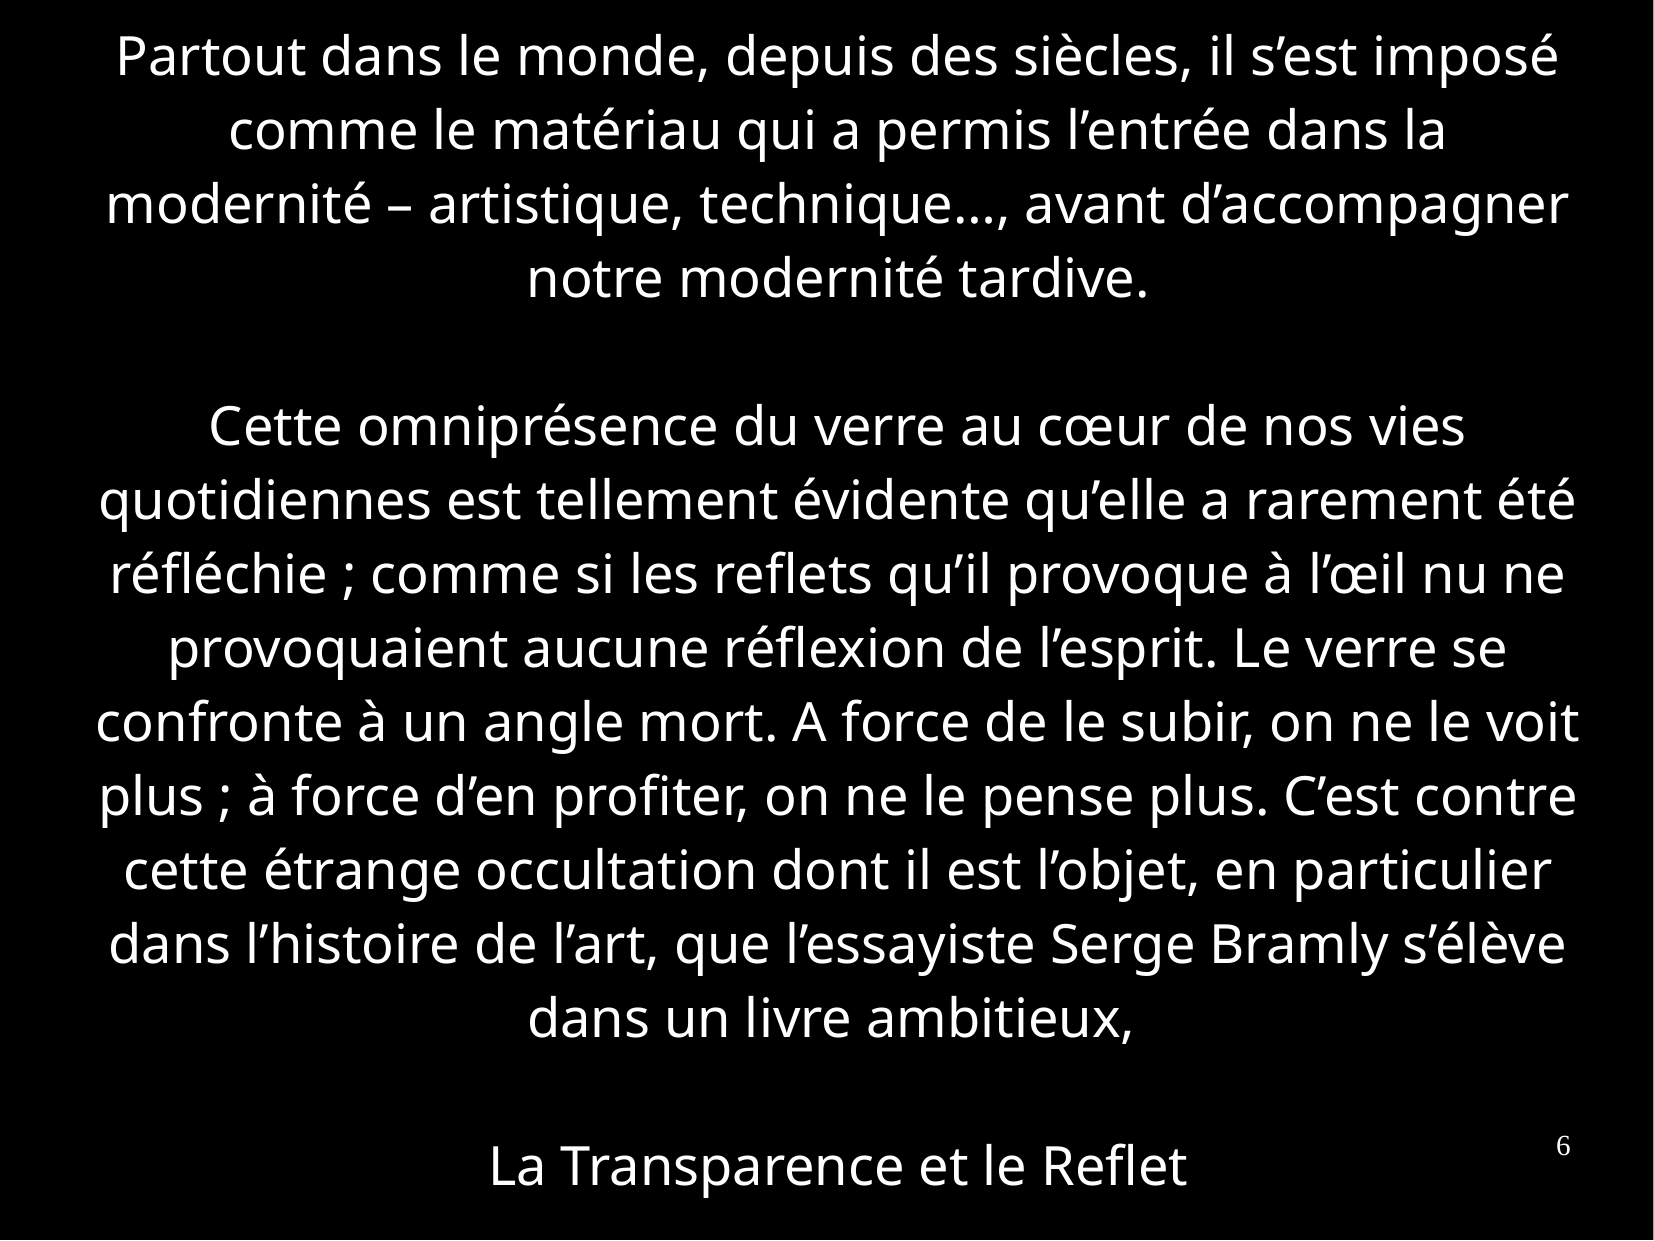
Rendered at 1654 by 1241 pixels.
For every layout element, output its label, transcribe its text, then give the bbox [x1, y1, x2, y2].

title Partout dans le monde, depuis des siècles, il s’est imposé comme le matériau qui a permis l’entrée dans la modernité – artistique, technique…, avant d’accompagner notre modernité tardive. Cette omniprésence du verre au cœur de nos vies quotidiennes est tellement évidente qu’elle a rarement été réfléchie ; comme si les reflets qu’il provoque à l’œil nu ne provoquaient aucune réflexion de l’esprit. Le verre se confronte à un angle mort. A force de le subir, on ne le voit plus ; à force d’en profiter, on ne le pense plus. C’est contre cette étrange occultation dont il est l’objet, en particulier dans l’histoire de l’art, que l’essayiste Serge Bramly s’élève dans un livre ambitieux, La Transparence et le Reflet [94, 73, 1583, 1145]
